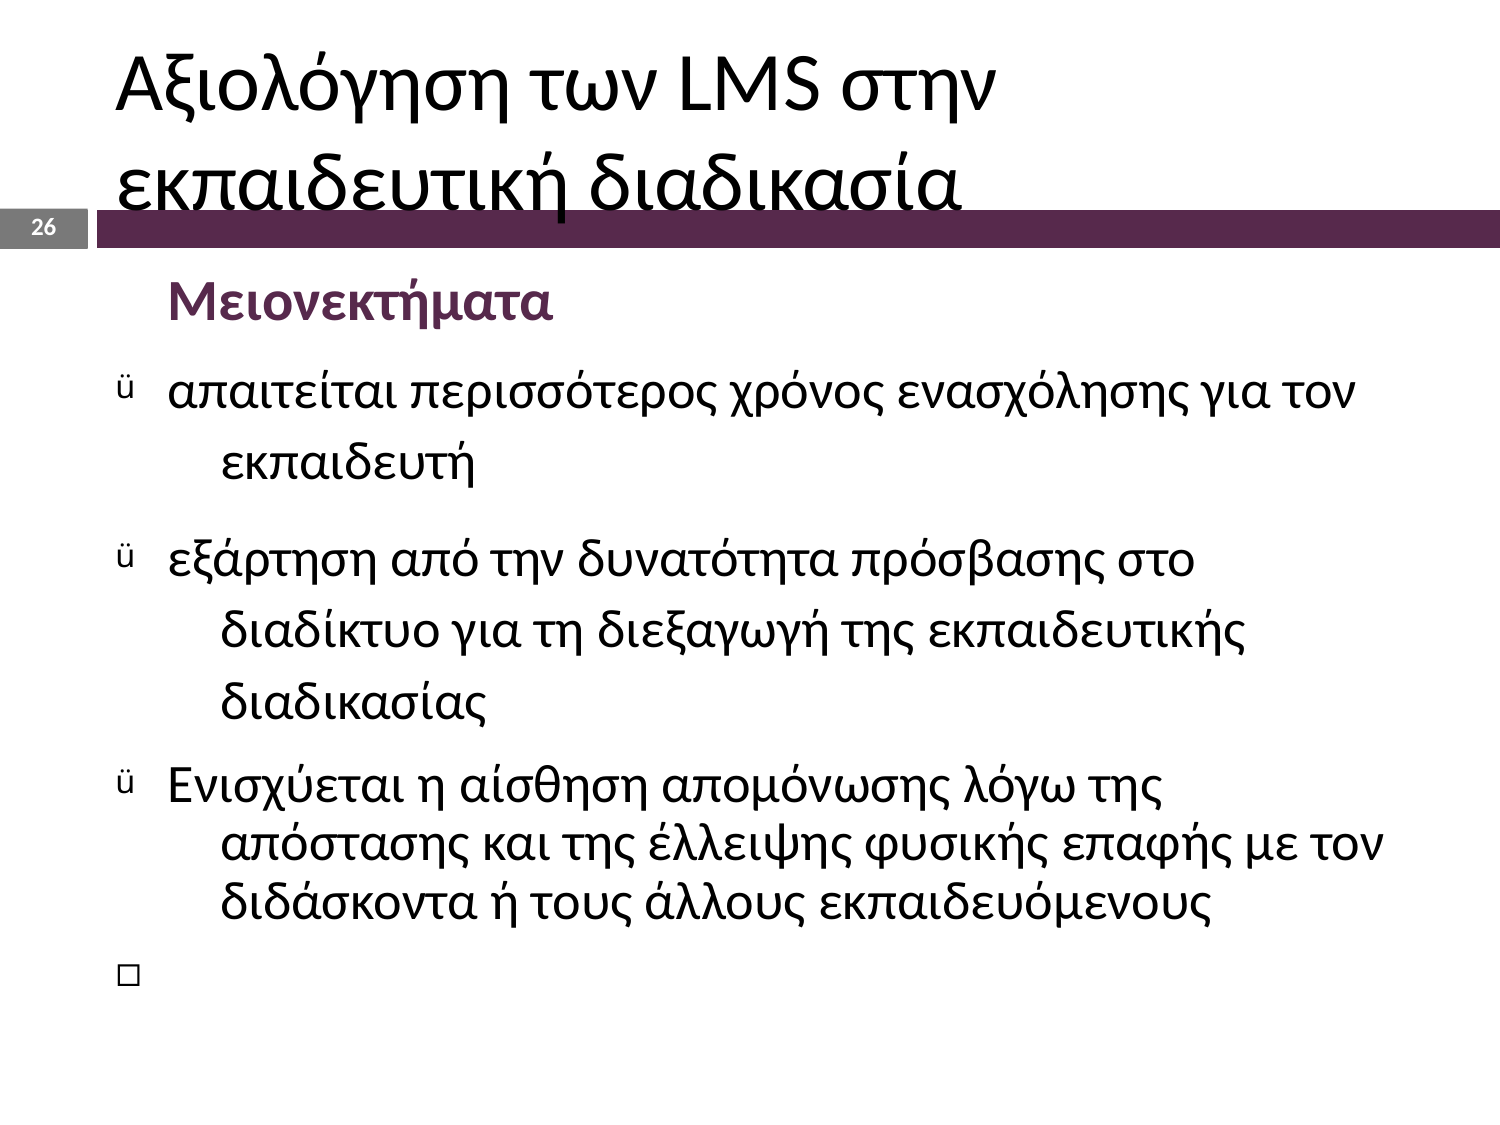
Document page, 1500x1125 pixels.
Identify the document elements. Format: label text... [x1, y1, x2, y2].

title Αξιολόγηση των LMS στην εκπαιδευτική διαδικασία [100, 19, 1438, 182]
list Μειονεκτήματα απαιτείται περισσότερος χρόνος ενασχόλησης για τον εκπαιδευτή εξάρτηση από την δυνατότητα πρόσβασης στο διαδίκτυο για τη διεξαγωγή της εκπαιδευτικής διαδικασίας Ενισχύεται η αίσθηση απομόνωσης λόγω της απόστασης και της έλλειψης φυσικής επαφής με τον διδάσκοντα ή τους άλλους εκπαιδευόμενους [100, 262, 1438, 1000]
text_box 26 [0, 208, 88, 249]
